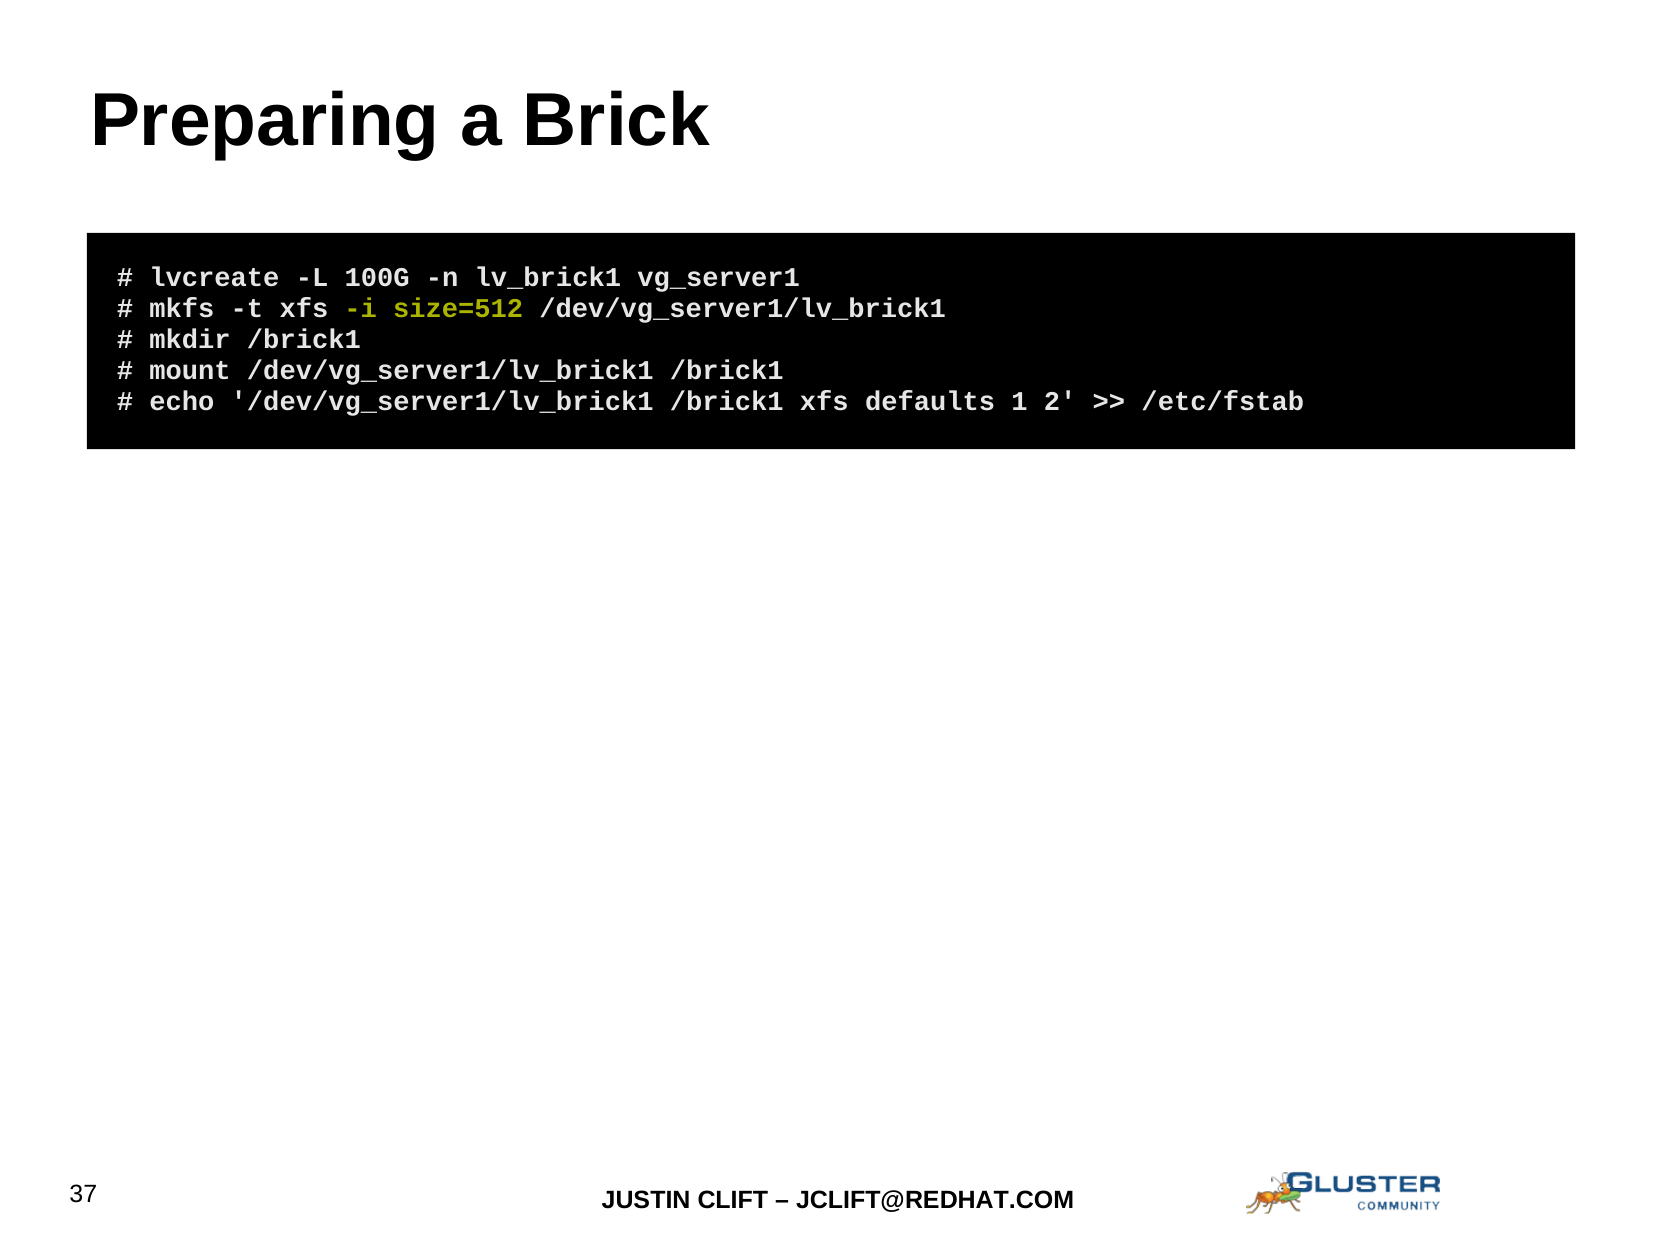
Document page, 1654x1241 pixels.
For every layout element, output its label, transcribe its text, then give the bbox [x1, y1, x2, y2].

picture [1246, 1170, 1440, 1215]
title Preparing a Brick [90, 15, 1579, 223]
list # lvcreate -L 100G -n lv_brick1 vg_server1 # mkfs -t xfs -i size=512 /dev/vg_server1/lv_brick1 # mkdir /brick1 # mount /dev/vg_server1/lv_brick1 /brick1 # echo '/dev/vg_server1/lv_brick1 /brick1 xfs defaults 1 2' >> /etc/fstab [86, 232, 1576, 450]
